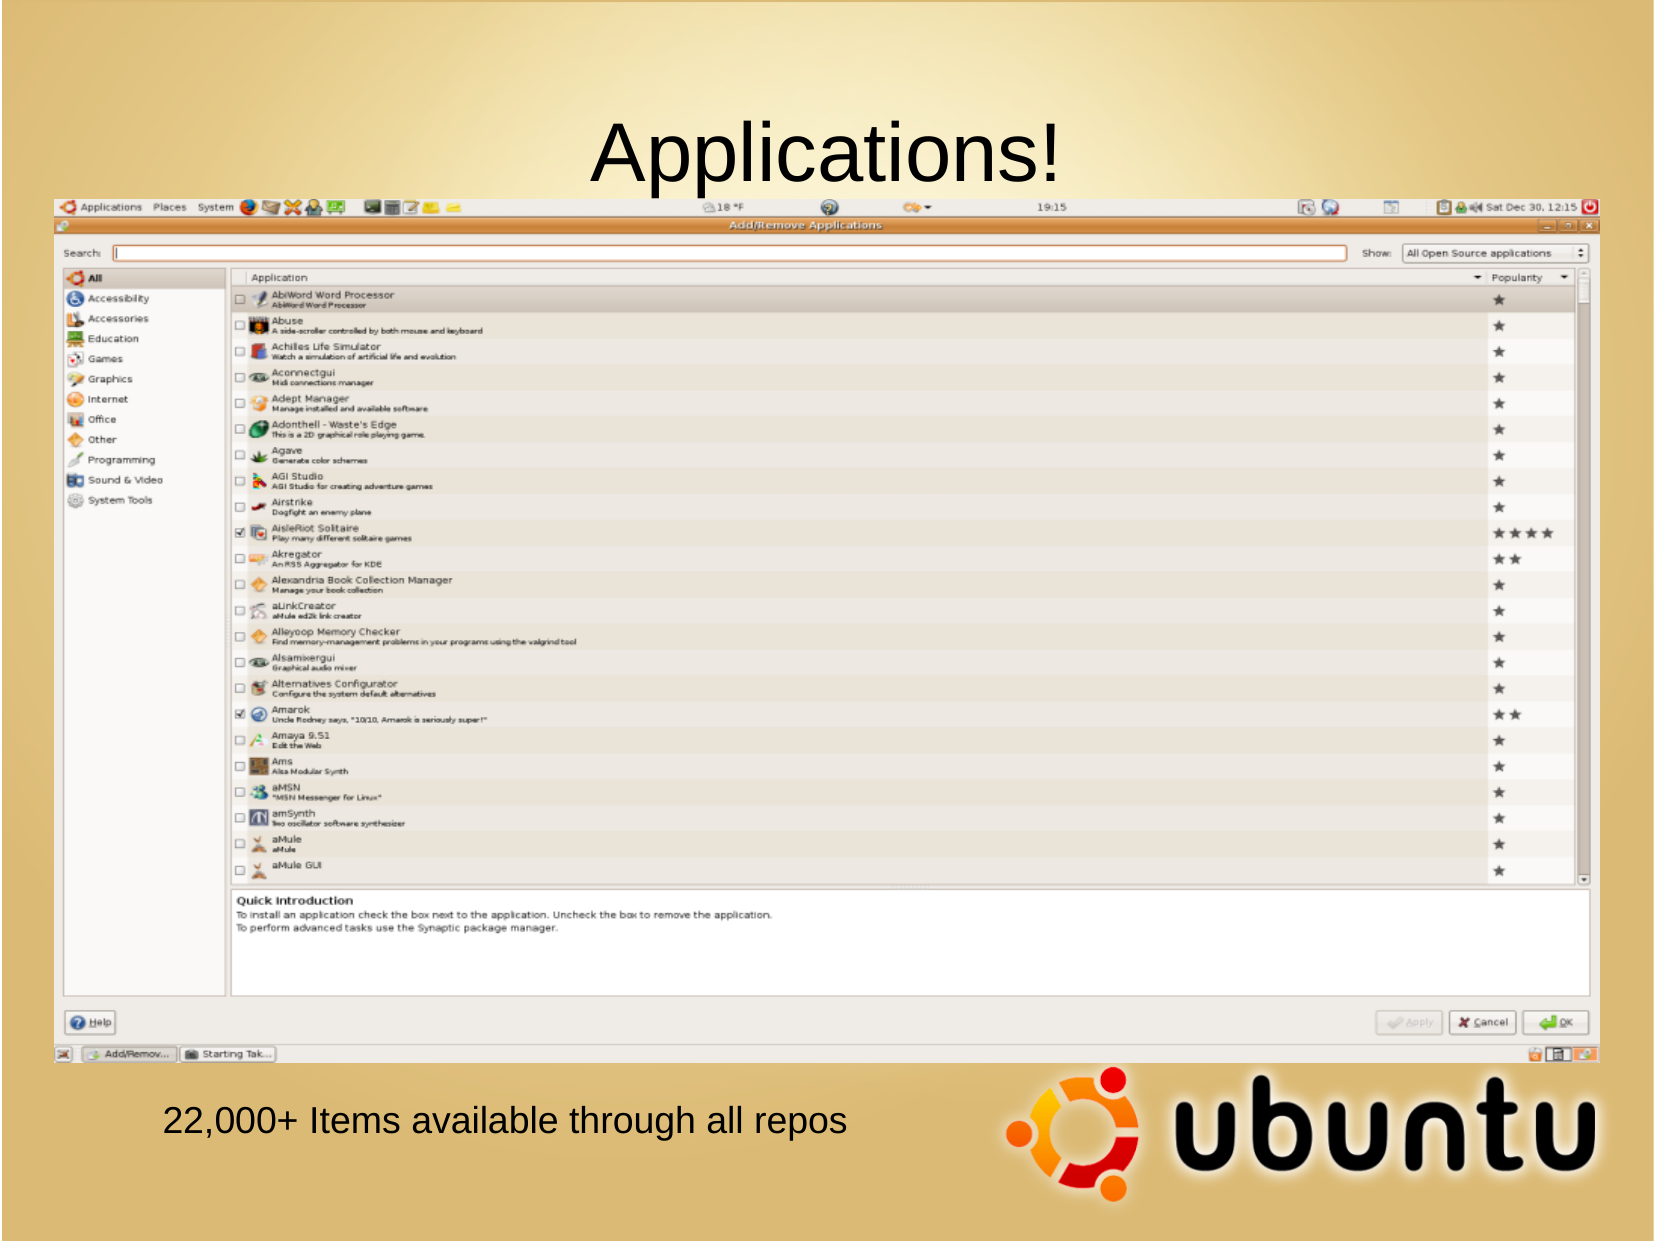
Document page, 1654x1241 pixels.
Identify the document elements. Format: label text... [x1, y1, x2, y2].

text_box 22,000+ Items available through all repos [147, 1092, 916, 1164]
picture [2, 0, 1654, 1241]
title Applications! [82, 49, 1571, 257]
